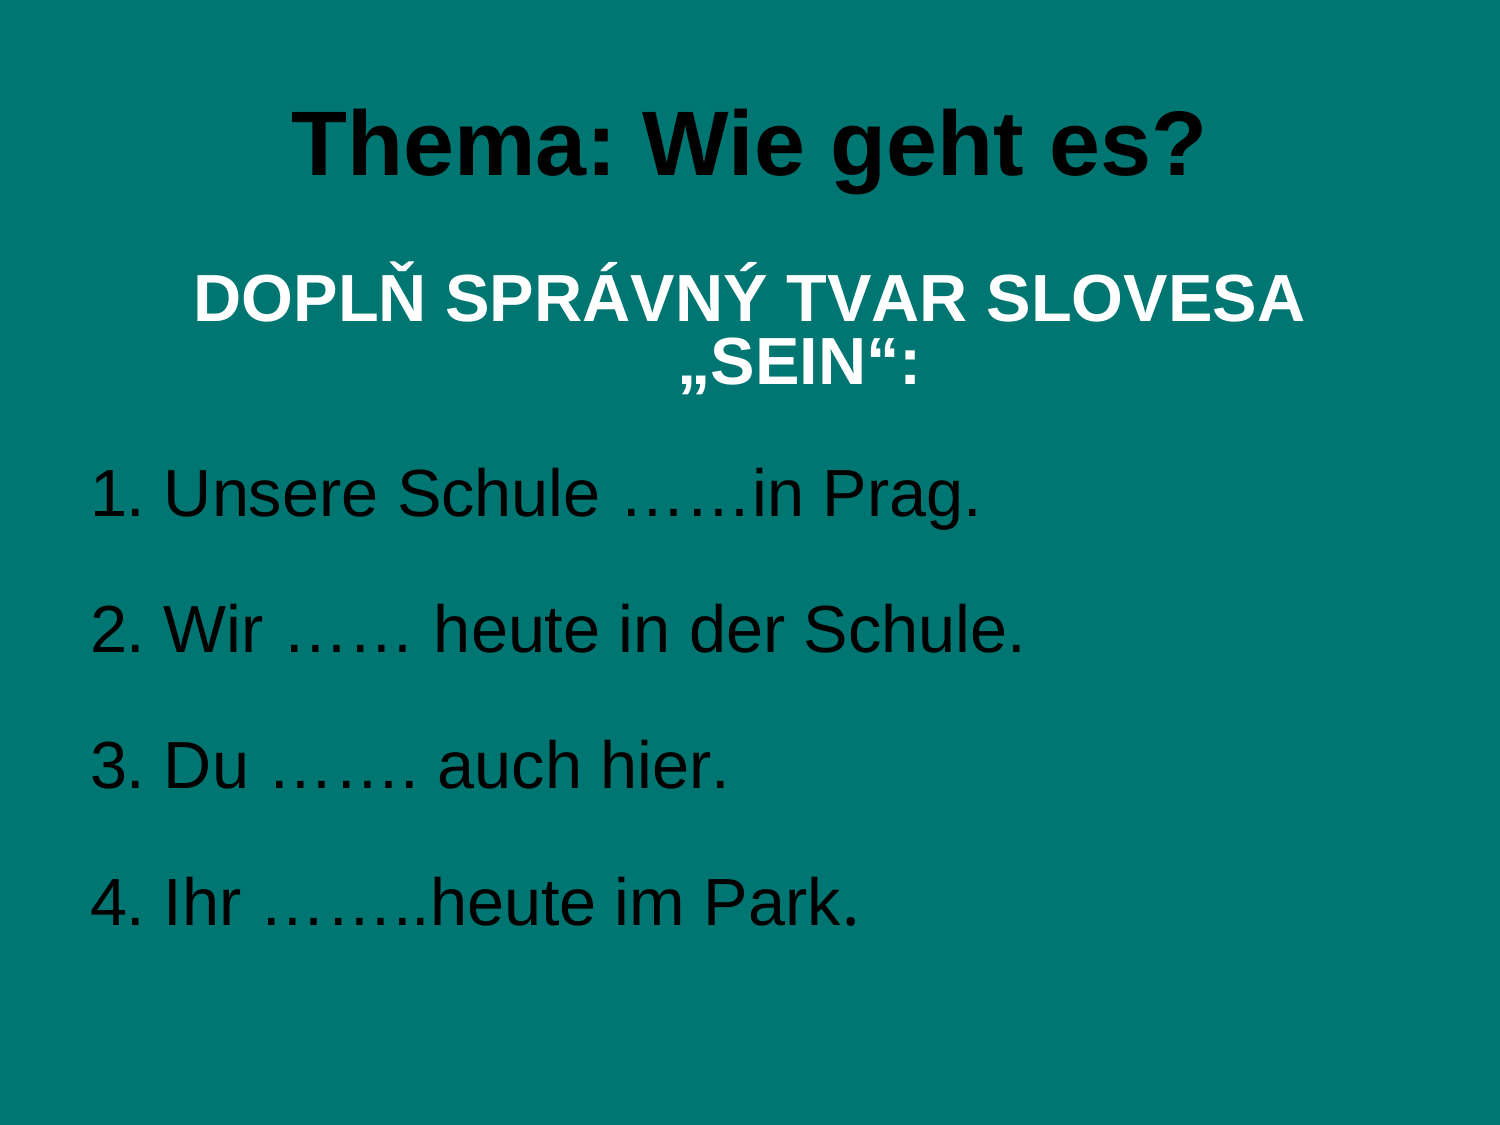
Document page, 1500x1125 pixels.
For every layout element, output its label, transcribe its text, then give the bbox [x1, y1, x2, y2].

title Thema: Wie geht es? [75, 45, 1426, 233]
list DOPLŇ SPRÁVNÝ TVAR SLOVESA „SEIN“: 1. Unsere Schule ……in Prag. 2. Wir …… heute in der Schule. 3. Du ……. auch hier. 4. Ihr ……..heute im Park. [75, 262, 1426, 1027]
